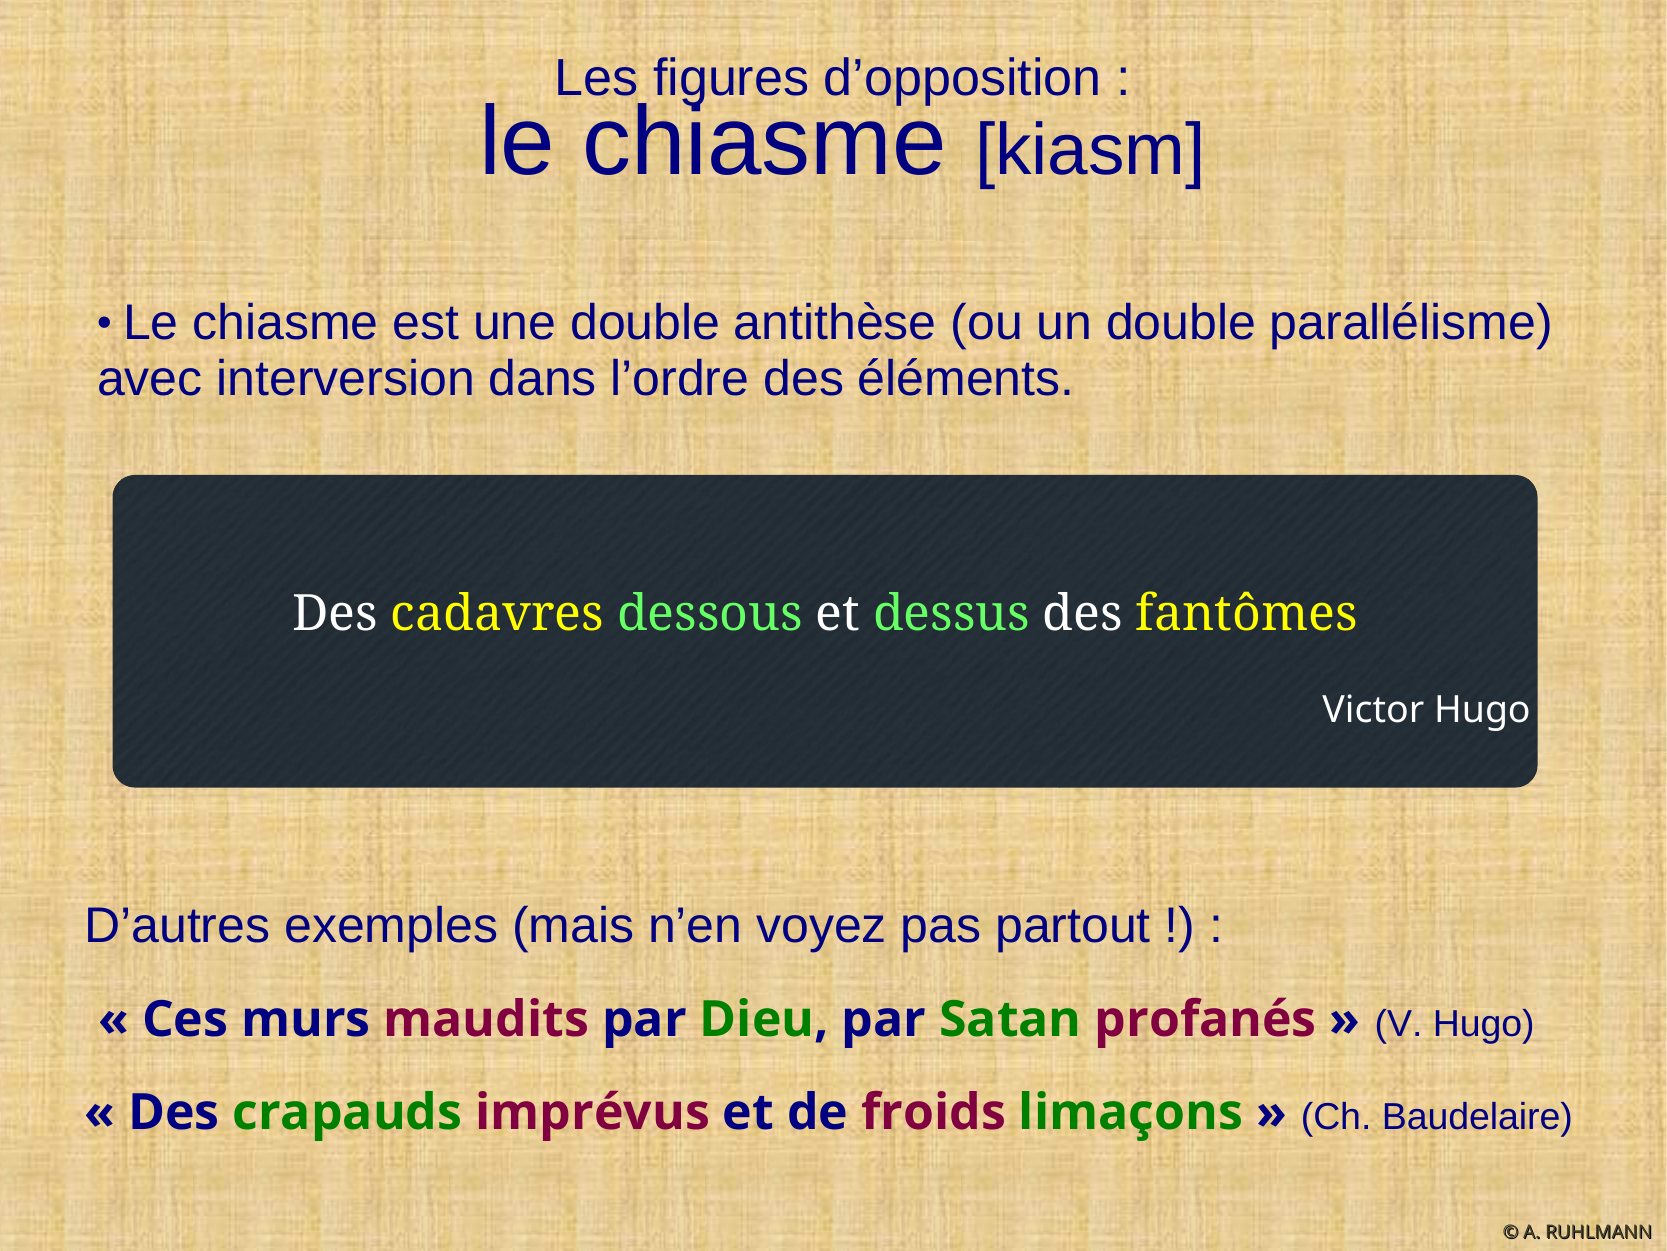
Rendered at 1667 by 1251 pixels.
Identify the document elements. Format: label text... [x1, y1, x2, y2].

title Les figures d’opposition : le chiasme [kiasm] [112, 43, 1563, 207]
list Le chiasme est une double antithèse (ou un double parallélisme) avec interversion dans l’ordre des éléments. [50, 237, 1613, 463]
text_box D’autres exemples (mais n’en voyez pas partout !) : « Ces murs maudits par Dieu, par Satan profanés » (V. Hugo) « Des crapauds imprévus et de froids limaçons » (Ch. Baudelaire) [37, 837, 1600, 1225]
text_box © A. RUHLMANN [1412, 1212, 1667, 1251]
text_box Des cadavres dessous et dessus des fantômes Victor Hugo [112, 474, 1538, 788]
picture [0, 0, 1667, 1251]
